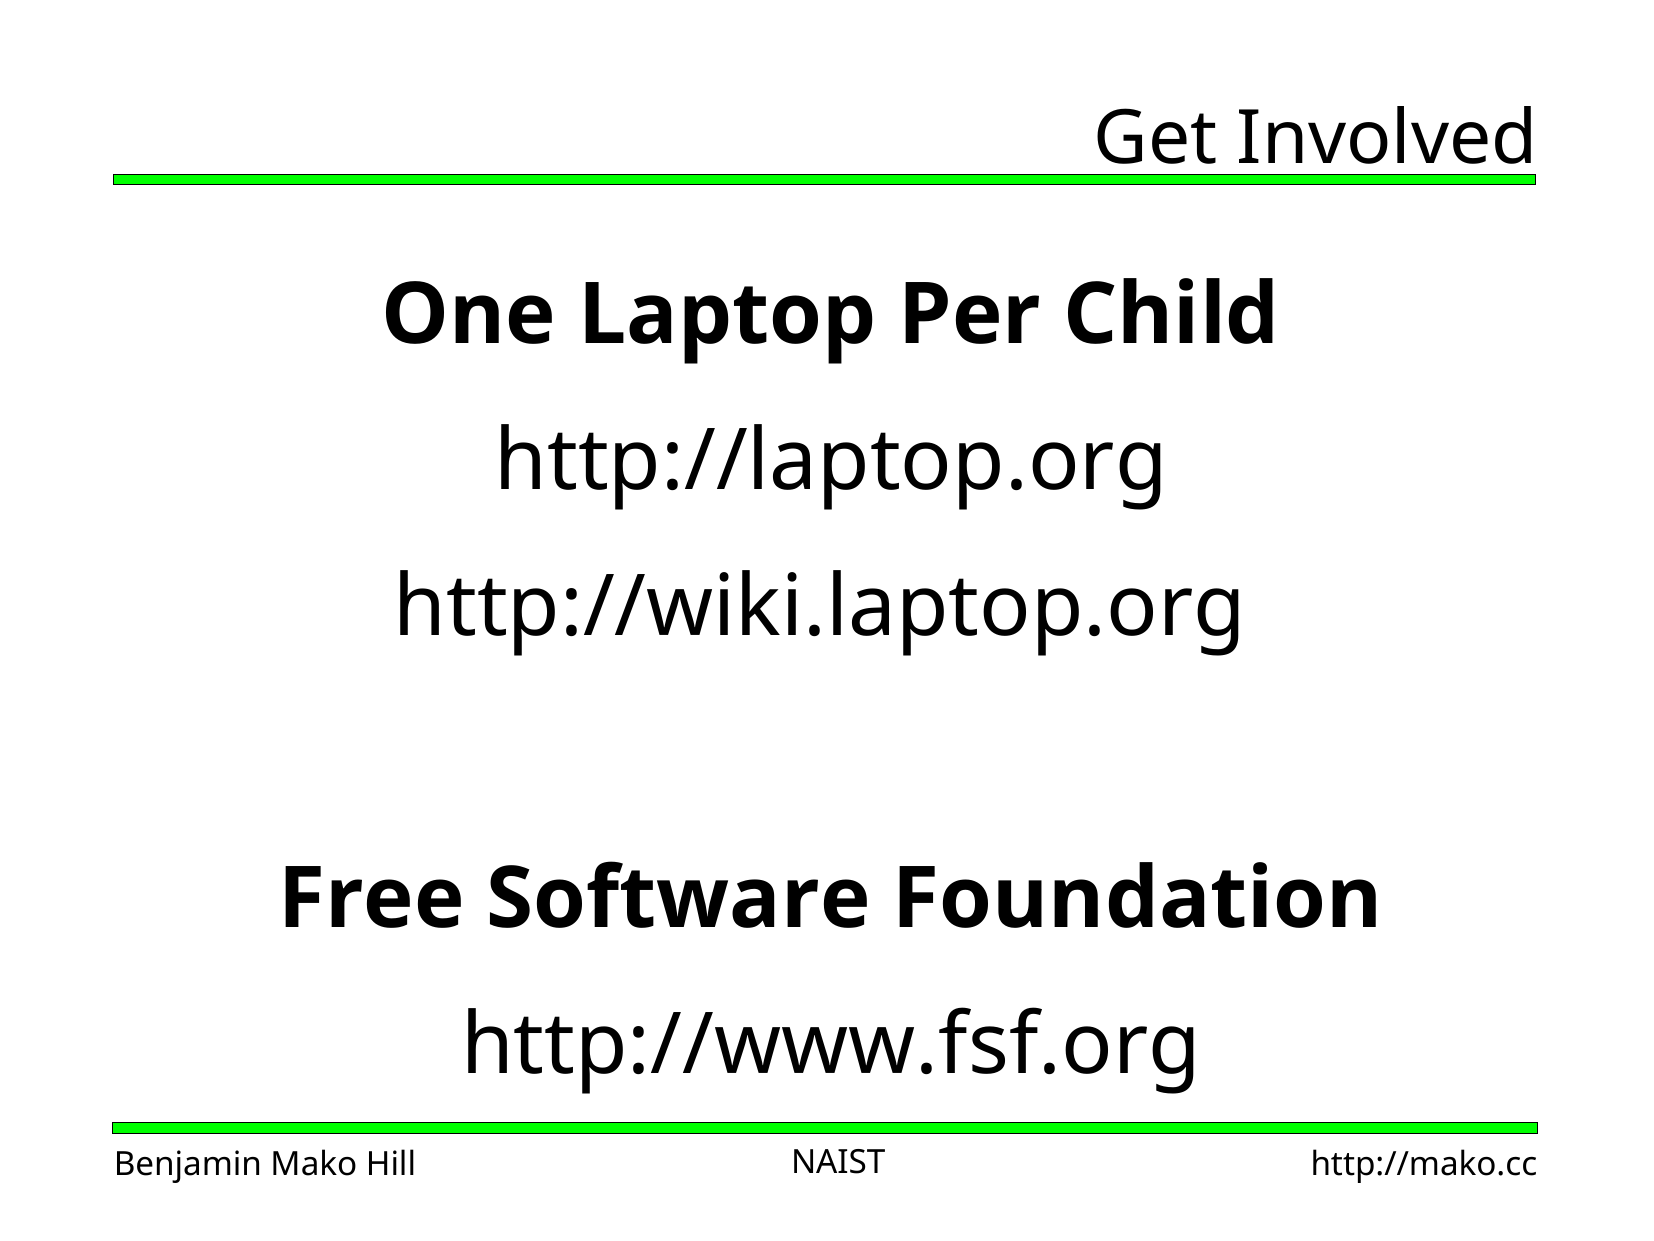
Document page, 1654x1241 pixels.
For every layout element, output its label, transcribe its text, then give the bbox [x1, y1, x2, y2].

list One Laptop Per Child http://laptop.org http://wiki.laptop.org Free Software Foundation http://www.fsf.org [133, 251, 1530, 1089]
title Get Involved [125, 70, 1538, 198]
